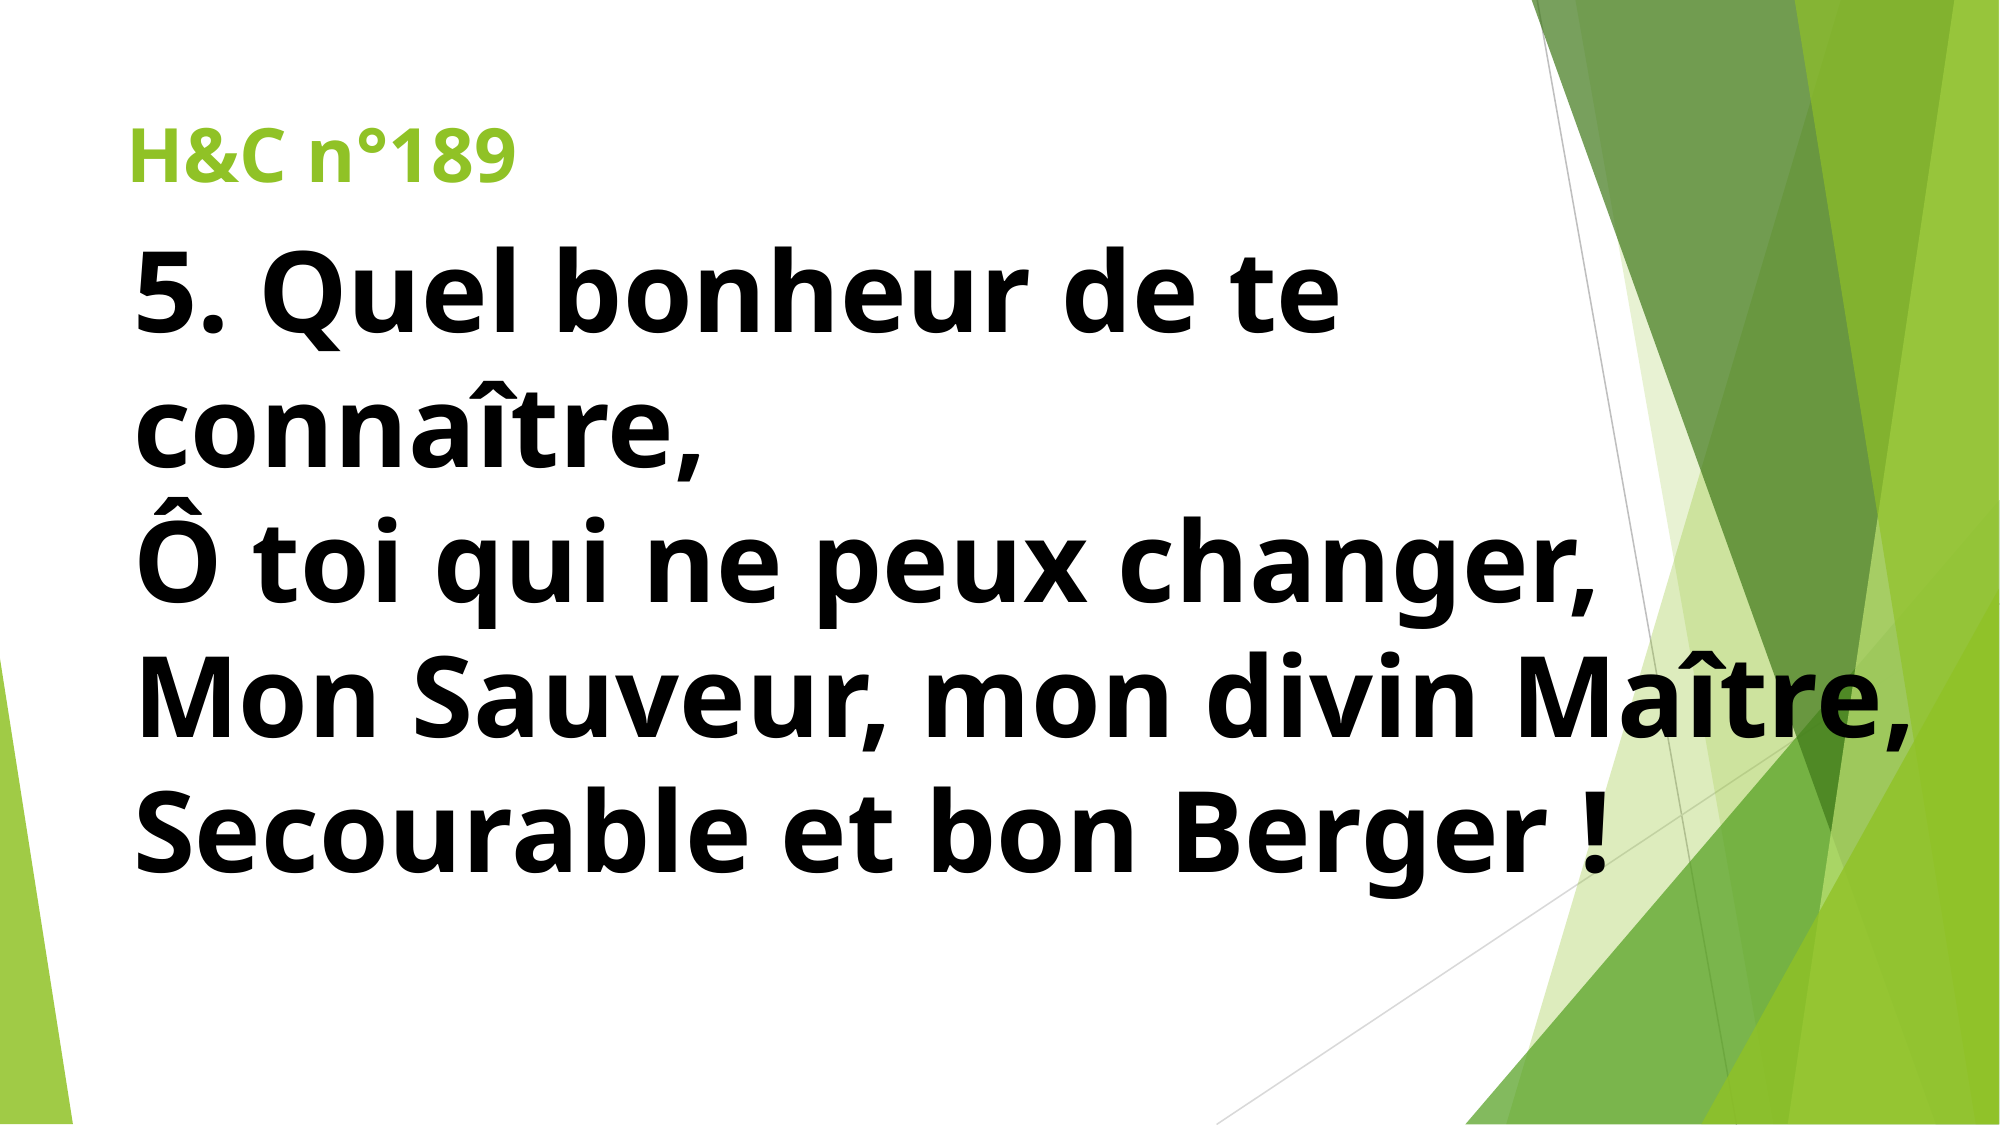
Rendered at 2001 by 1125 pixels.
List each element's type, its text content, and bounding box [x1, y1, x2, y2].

text_box H&C n°189 [111, 99, 1522, 213]
text_box 5. Quel bonheur de te connaître, Ô toi qui ne peux changer, Mon Sauveur, mon divin Maître, Secourable et bon Berger ! [118, 212, 1961, 1074]
